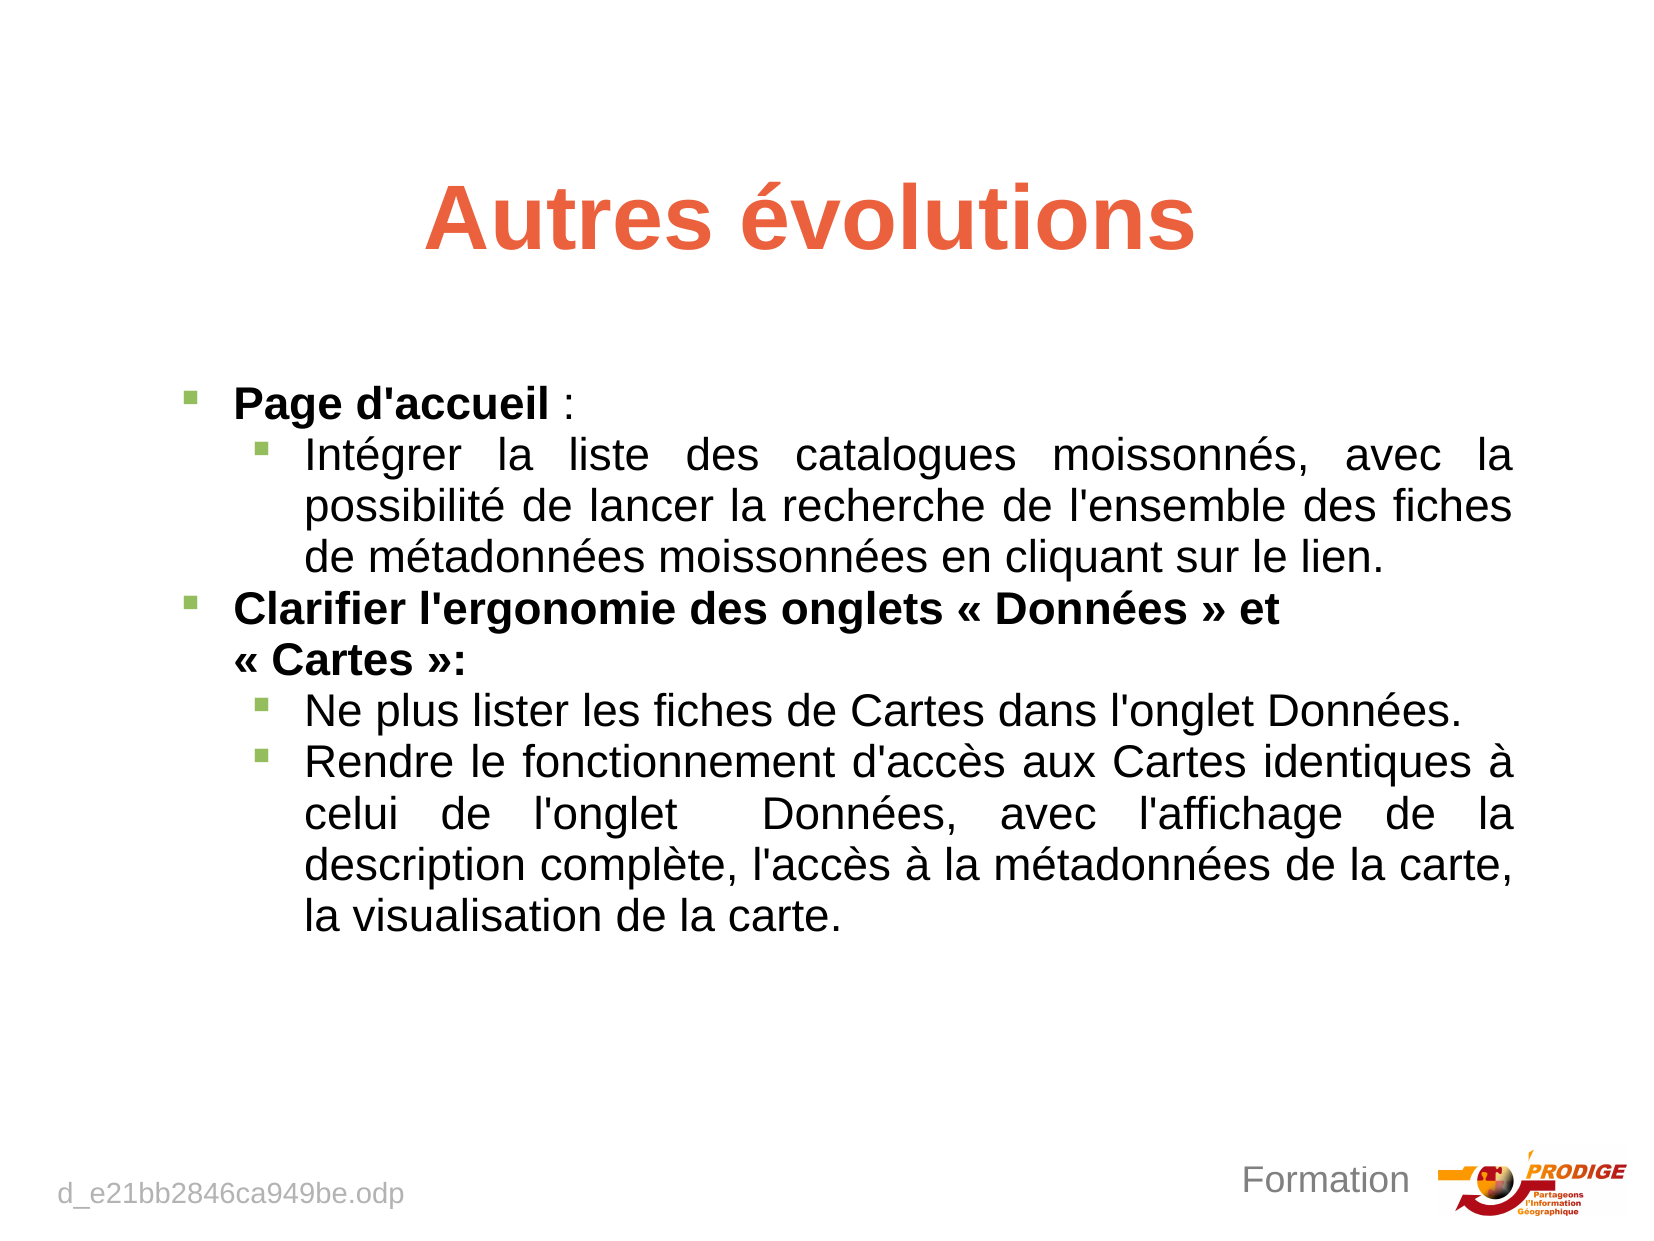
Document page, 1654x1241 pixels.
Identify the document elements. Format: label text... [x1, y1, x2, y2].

text_box Page d'accueil : Intégrer la liste des catalogues moissonnés, avec la possibilité de lancer la recherche de l'ensemble des fiches de métadonnées moissonnées en cliquant sur le lien. Clarifier l'ergonomie des onglets « Données » et « Cartes »: Ne plus lister les fiches de Cartes dans l'onglet Données. Rendre le fonctionnement d'accès aux Cartes identiques à celui de l'onglet Données, avec l'affichage de la description complète, l'accès à la métadonnées de la carte, la visualisation de la carte. [147, 370, 1529, 1167]
picture [1438, 1145, 1627, 1216]
title Autres évolutions [88, 114, 1534, 322]
